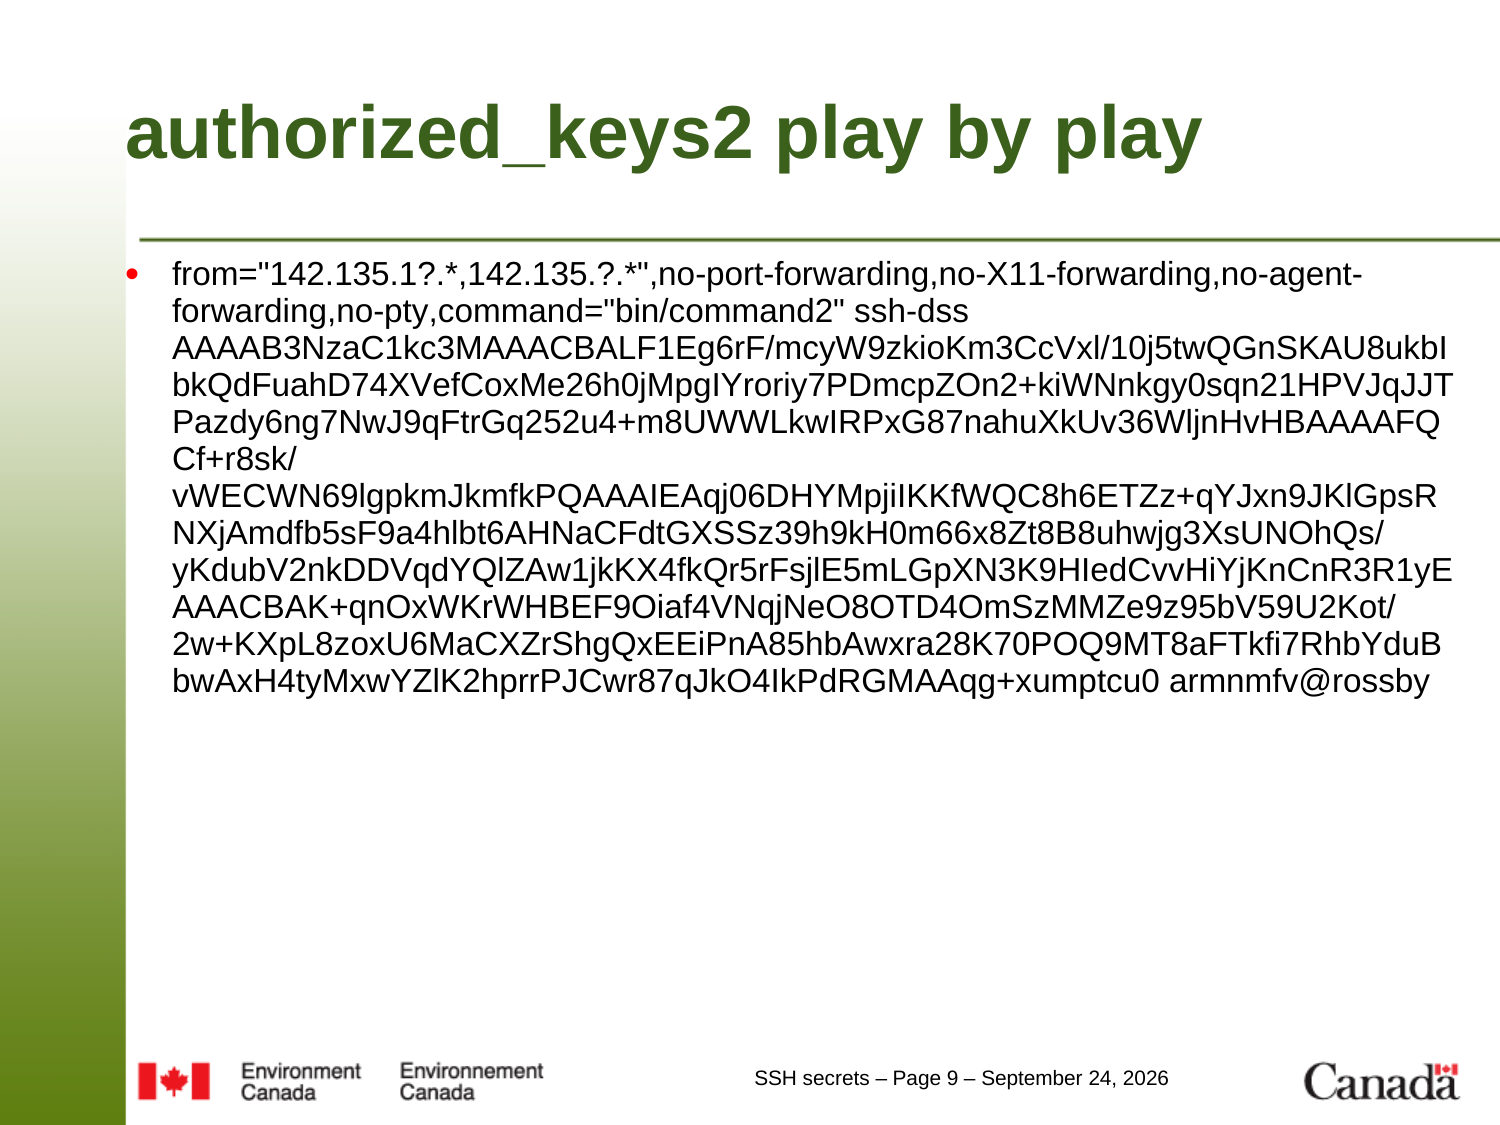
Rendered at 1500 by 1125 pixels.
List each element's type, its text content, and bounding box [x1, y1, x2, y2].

list from="142.135.1?.*,142.135.?.*",no-port-forwarding,no-X11-forwarding,no-agent-forwarding,no-pty,command="bin/command2" ssh-dss AAAAB3NzaC1kc3MAAACBALF1Eg6rF/mcyW9zkioKm3CcVxl/10j5twQGnSKAU8ukbIbkQdFuahD74XVefCoxMe26h0jMpgIYroriy7PDmcpZOn2+kiWNnkgy0sqn21HPVJqJJTPazdy6ng7NwJ9qFtrGq252u4+m8UWWLkwIRPxG87nahuXkUv36WljnHvHBAAAAFQCf+r8sk/vWECWN69lgpkmJkmfkPQAAAIEAqj06DHYMpjiIKKfWQC8h6ETZz+qYJxn9JKlGpsRNXjAmdfb5sF9a4hlbt6AHNaCFdtGXSSz39h9kH0m66x8Zt8B8uhwjg3XsUNOhQs/yKdubV2nkDDVqdYQlZAw1jkKX4fkQr5rFsjlE5mLGpXN3K9HIedCvvHiYjKnCnR3R1yEAAACBAK+qnOxWKrWHBEF9Oiaf4VNqjNeO8OTD4OmSzMMZe9z95bV59U2Kot/2w+KXpL8zoxU6MaCXZrShgQxEEiPnA85hbAwxra28K70POQ9MT8aFTkfi7RhbYduBbwAxH4tyMxwYZlK2hprrPJCwr87qJkO4IkPdRGMAAqg+xumptcu0 armnmfv@rossby [125, 255, 1463, 1009]
title authorized_keys2 play by play [125, 52, 1463, 213]
picture [0, 0, 1500, 1125]
